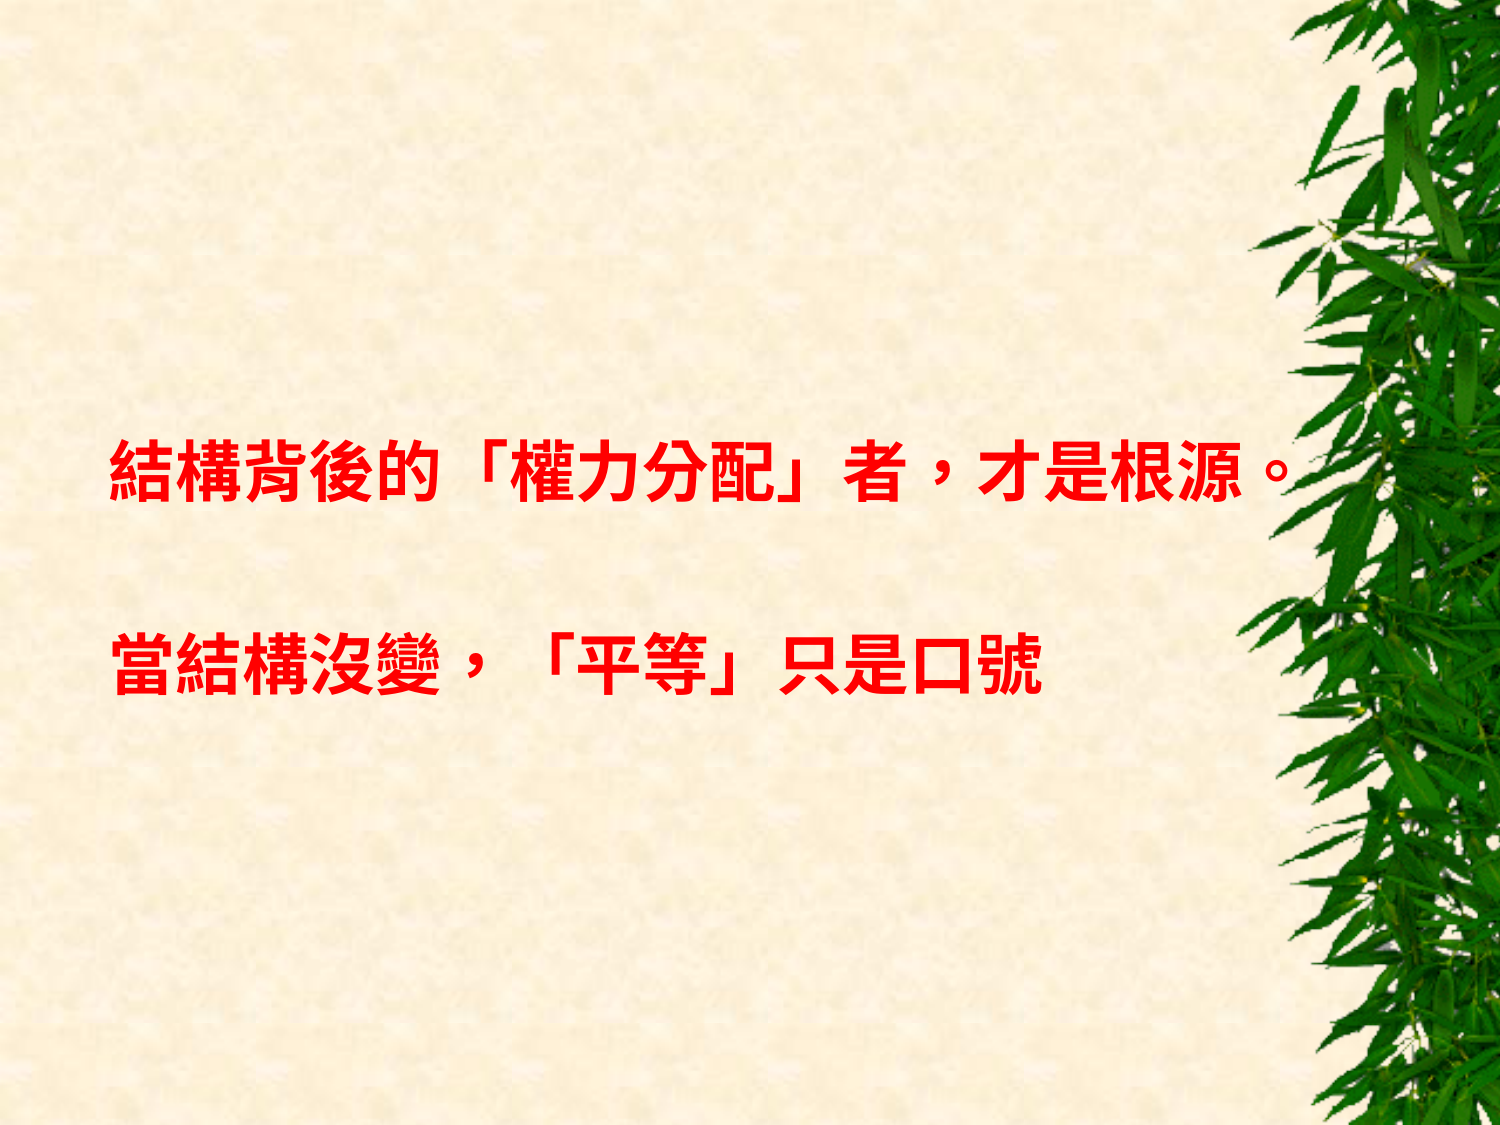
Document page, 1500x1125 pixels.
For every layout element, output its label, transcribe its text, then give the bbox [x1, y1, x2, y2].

list 結構背後的「權力分配」者，才是根源。 當結構沒變，「平等」只是口號 [37, 324, 1276, 1000]
